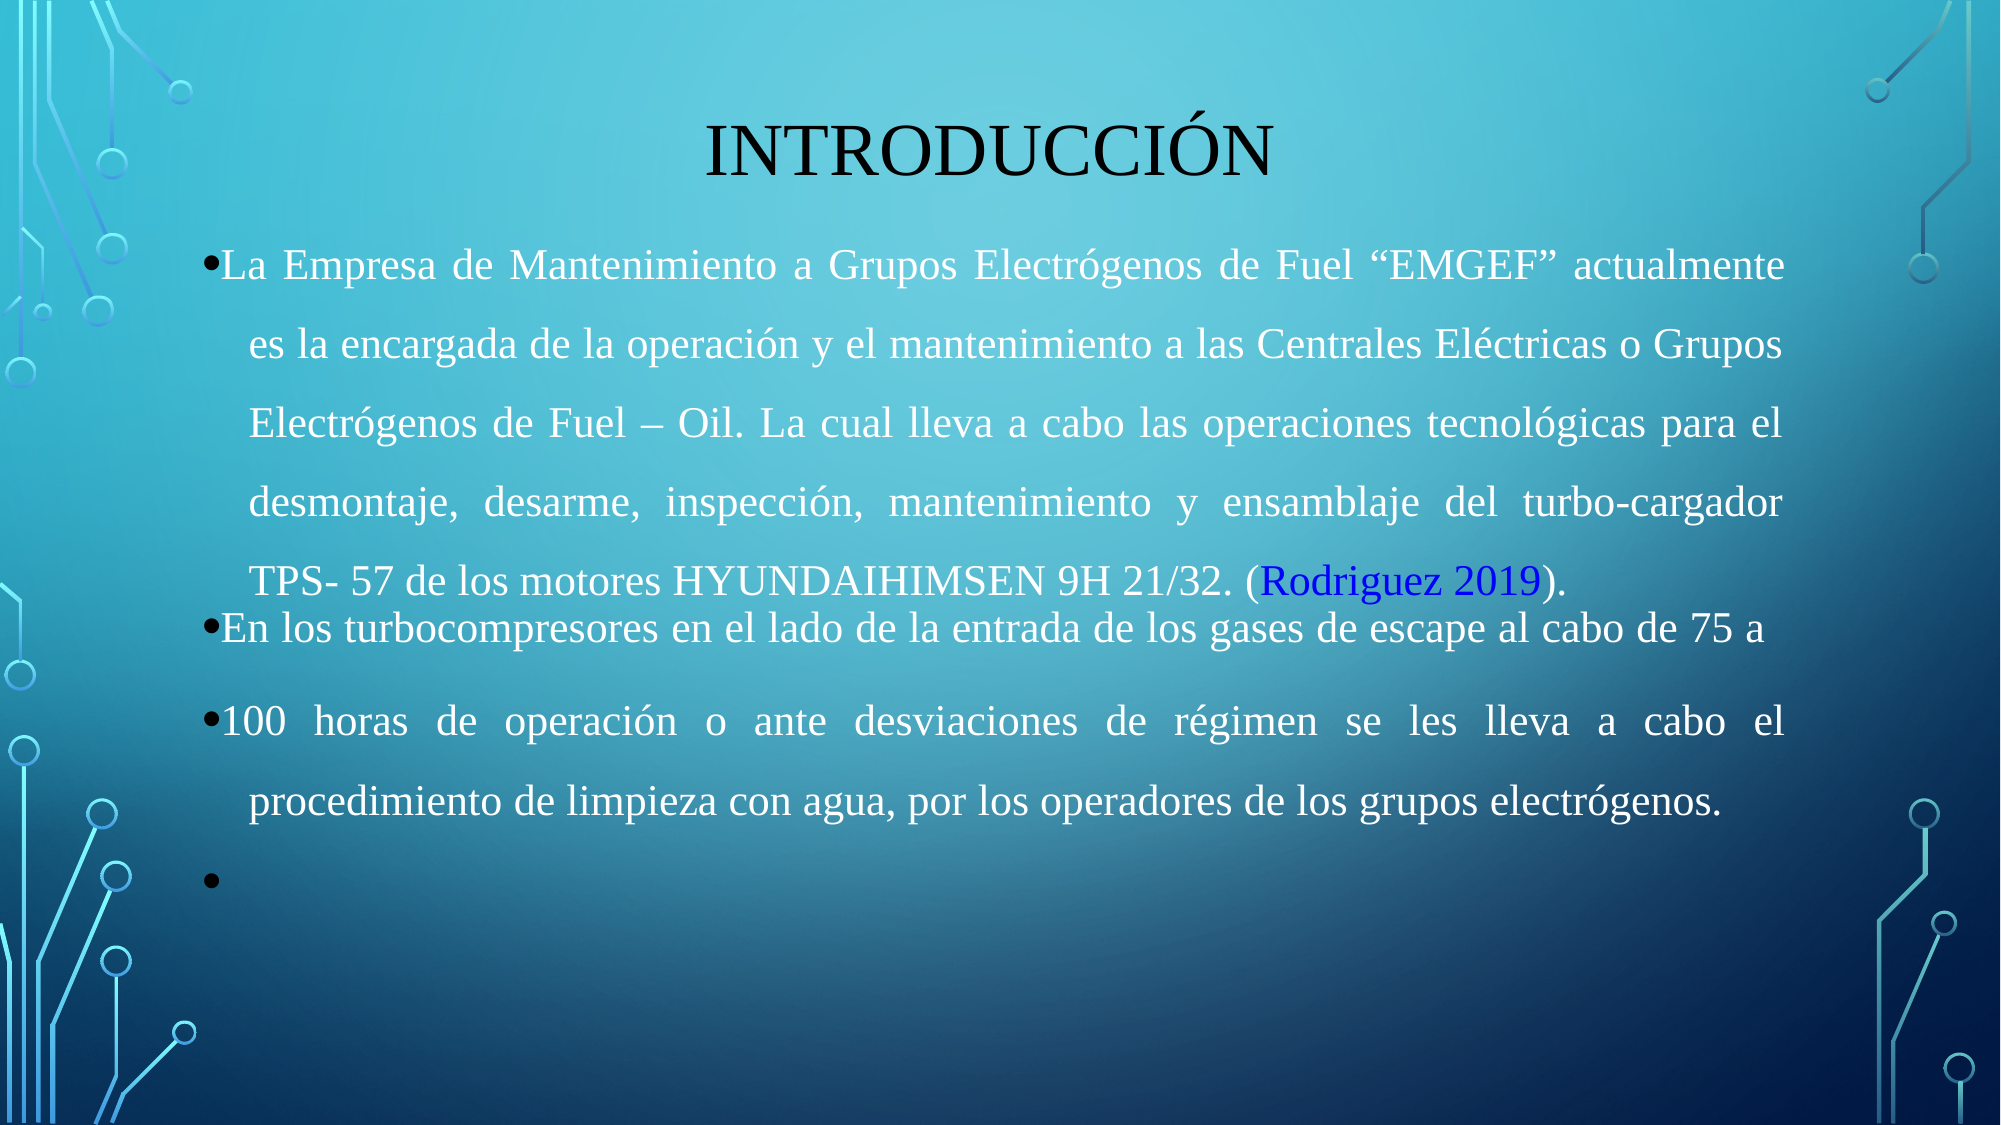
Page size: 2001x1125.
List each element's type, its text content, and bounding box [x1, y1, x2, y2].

list La Empresa de Mantenimiento a Grupos Electrógenos de Fuel “EMGEF” actualmente es la encargada de la operación y el mantenimiento a las Centrales Eléctricas o Grupos Electrógenos de Fuel – Oil. La cual lleva a cabo las operaciones tecnológicas para el desmontaje, desarme, inspección, mantenimiento y ensamblaje del turbo-cargador TPS- 57 de los motores HYUNDAIHIMSEN 9H 21/32. (Rodriguez 2019). En los turbocompresores en el lado de la entrada de los gases de escape al cabo de 75 a 100 horas de operación o ante desviaciones de régimen se les lleva a cabo el procedimiento de limpieza con agua, por los operadores de los grupos electrógenos. [187, 201, 1813, 996]
title Introducción [187, 101, 1813, 201]
